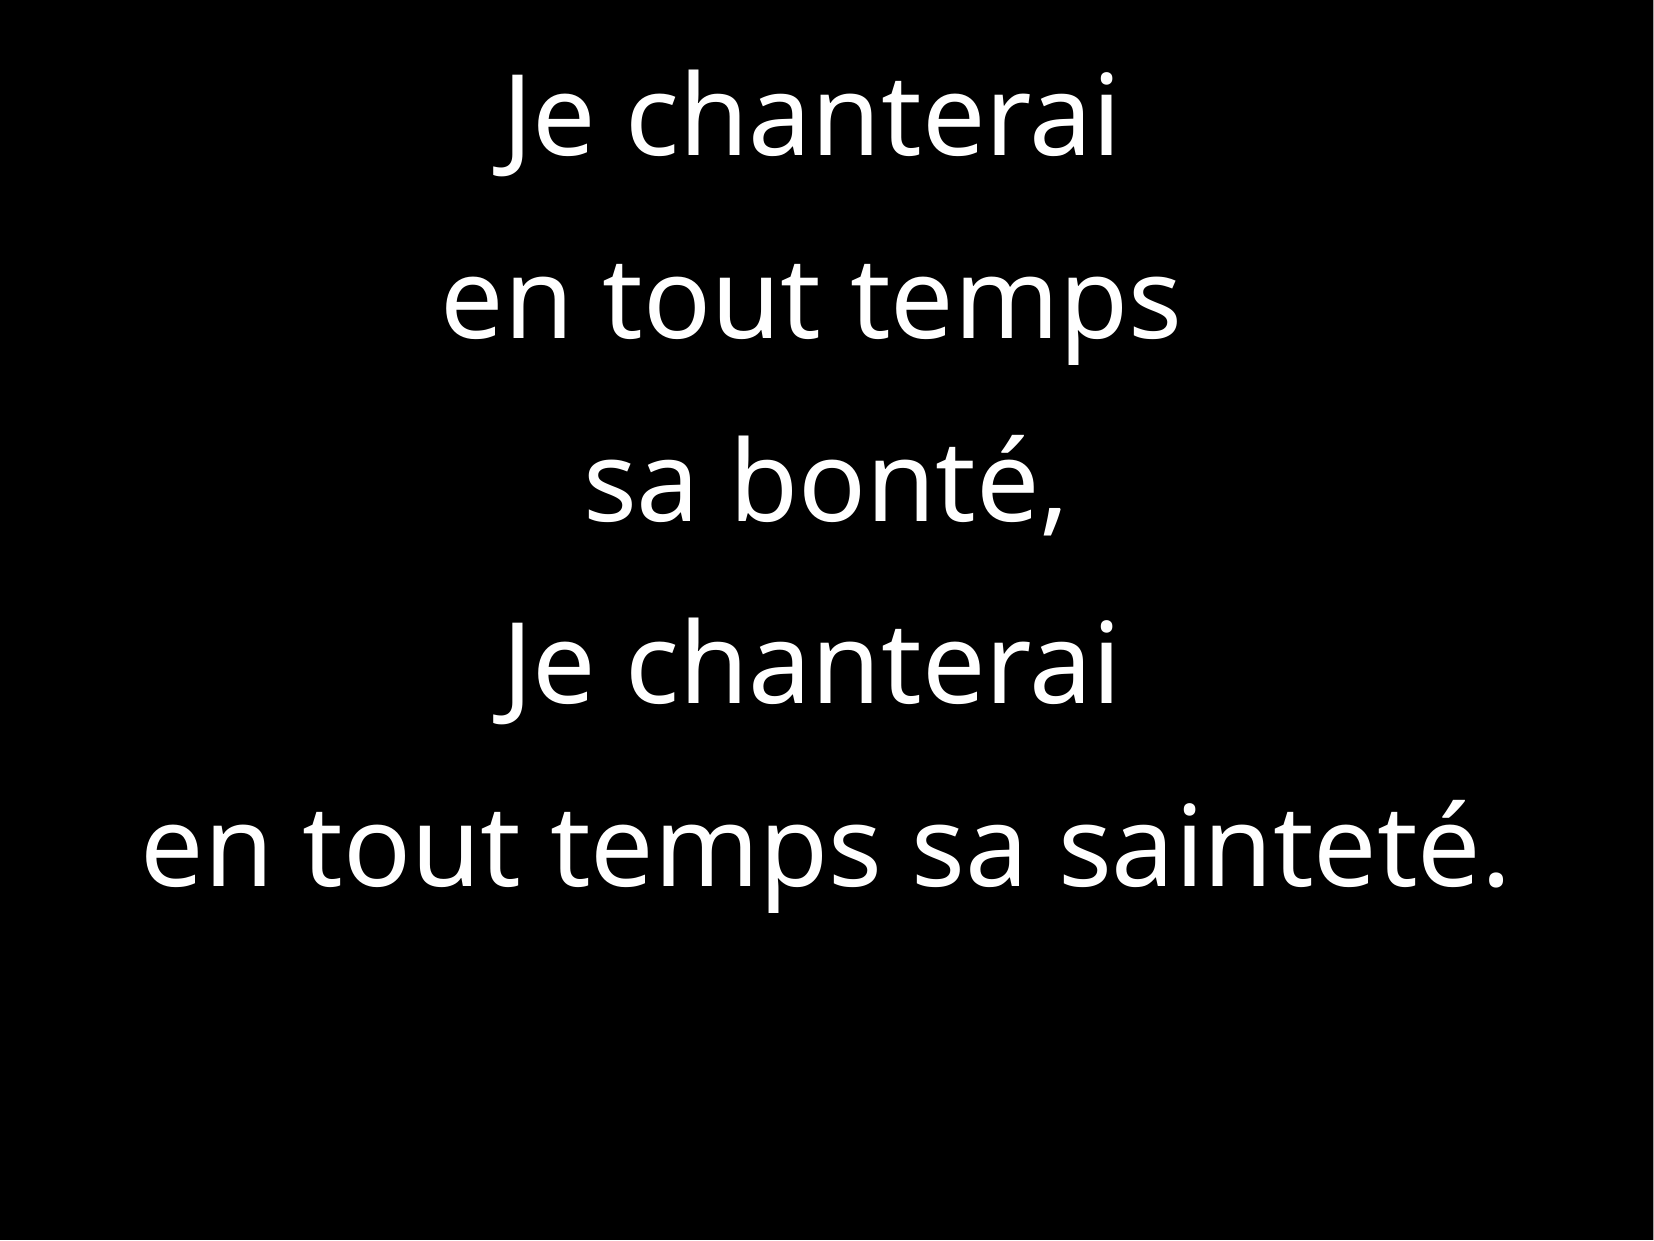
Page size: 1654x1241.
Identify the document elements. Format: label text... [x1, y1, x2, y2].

list Je chanterai en tout temps sa bonté, Je chanterai en tout temps sa sainteté. [82, 35, 1571, 1109]
